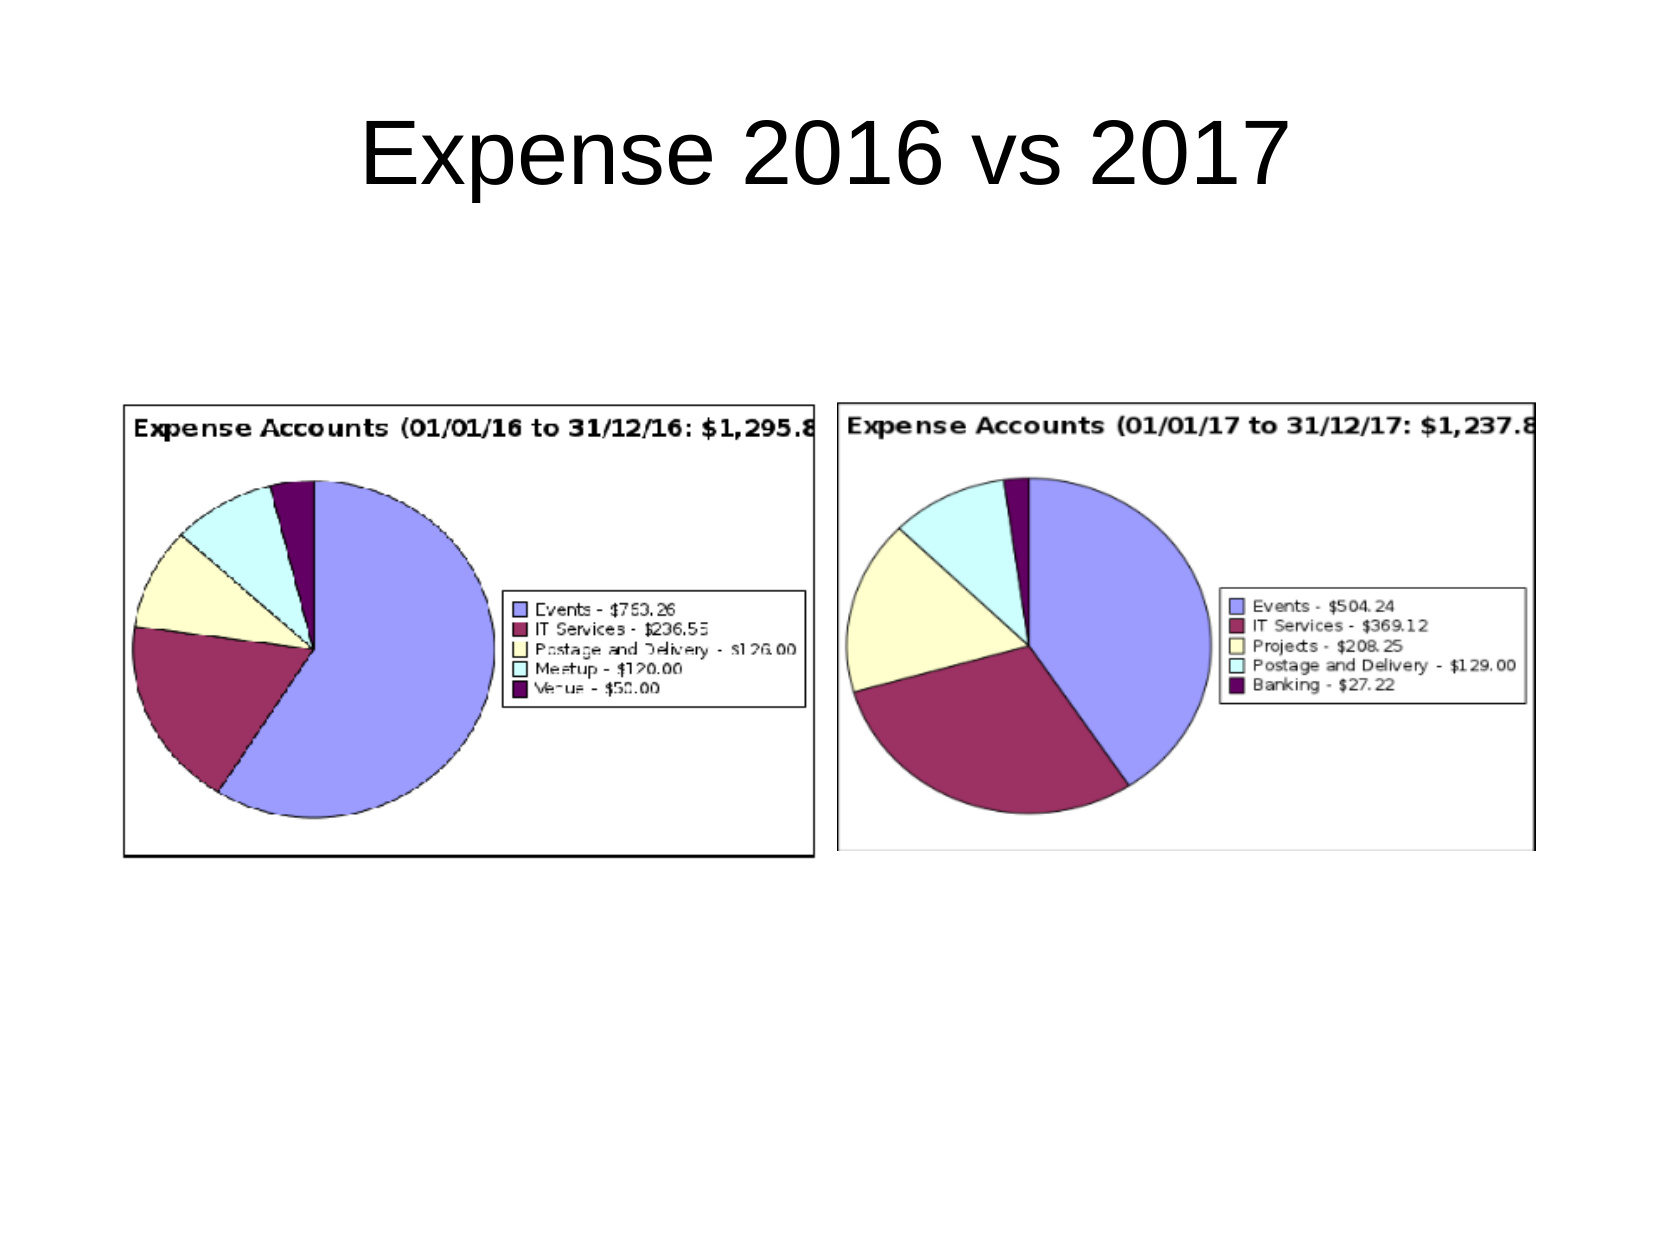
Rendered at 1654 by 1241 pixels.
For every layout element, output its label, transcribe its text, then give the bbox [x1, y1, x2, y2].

title Expense 2016 vs 2017 [82, 49, 1571, 257]
picture [82, 366, 1536, 1241]
